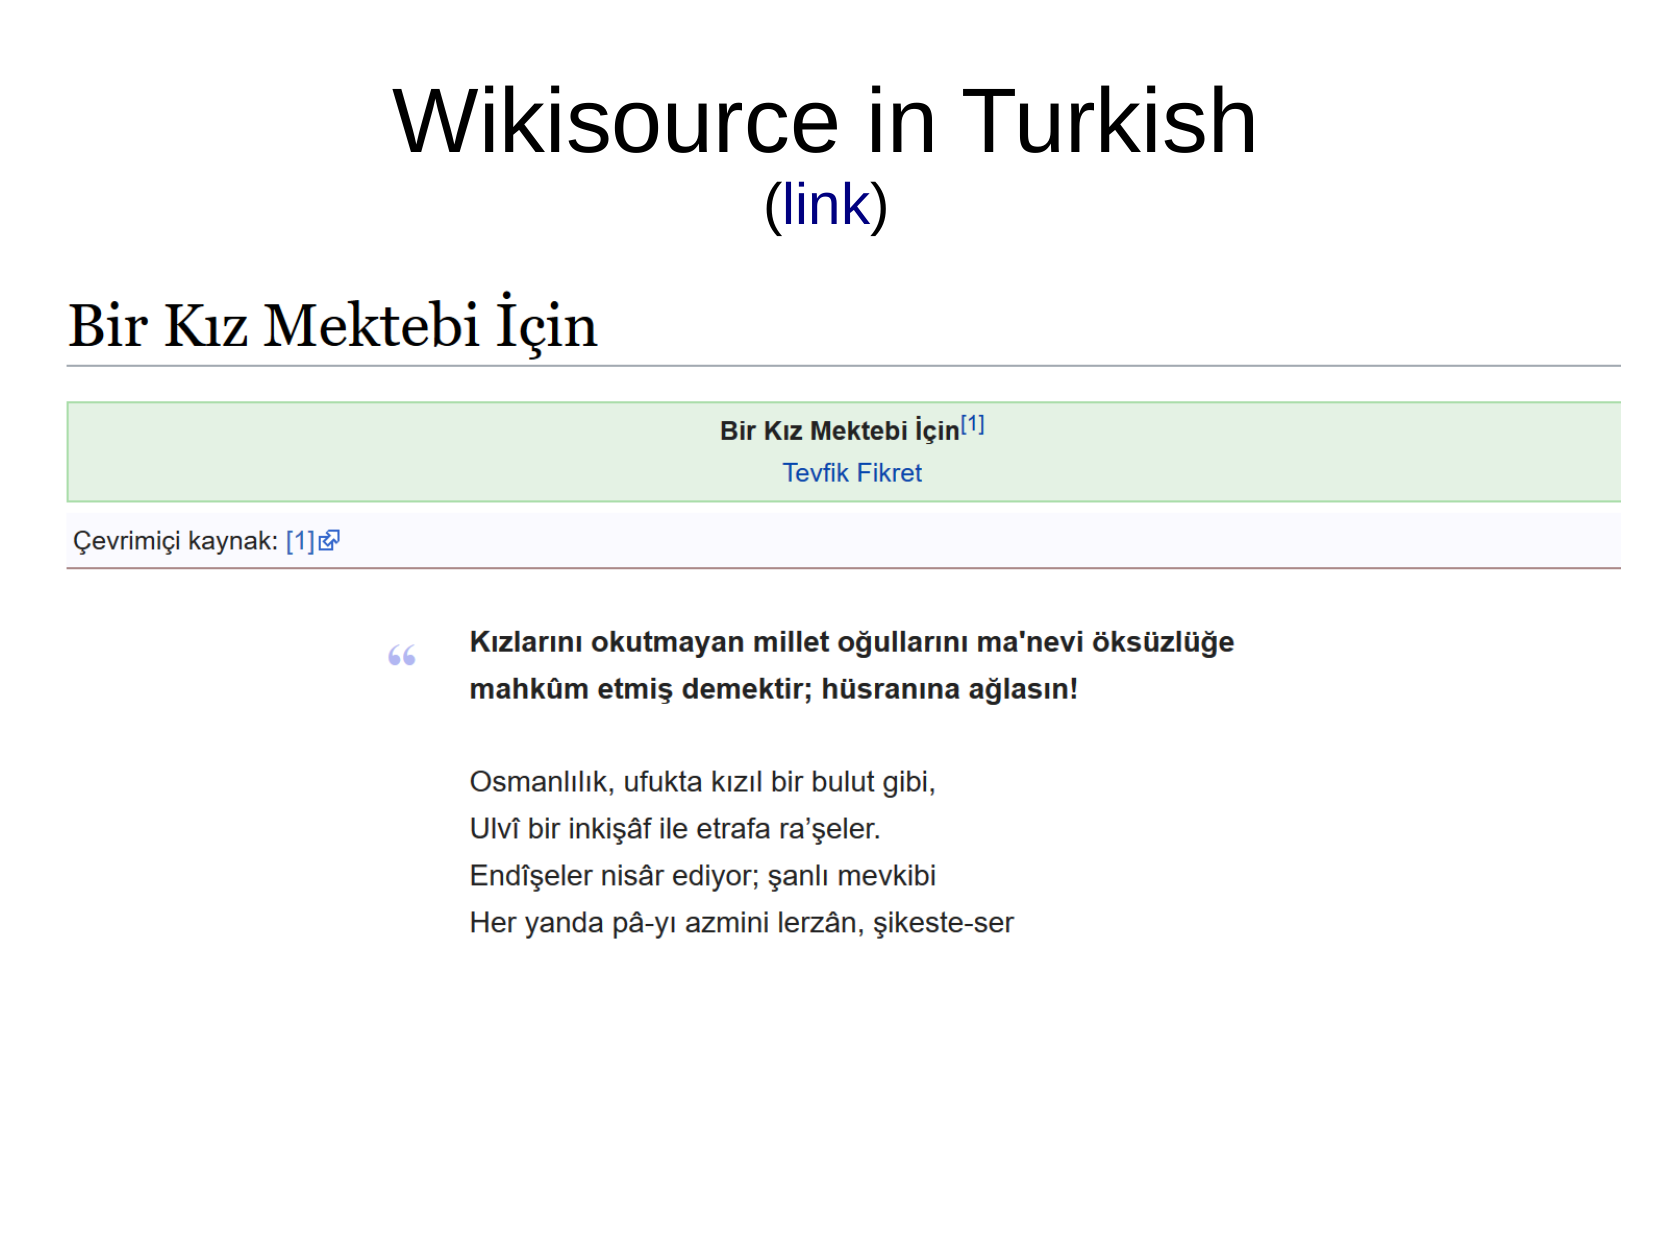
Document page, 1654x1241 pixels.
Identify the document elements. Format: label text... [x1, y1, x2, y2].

title Wikisource in Turkish (link) [82, 49, 1571, 257]
picture [52, 274, 1621, 972]
